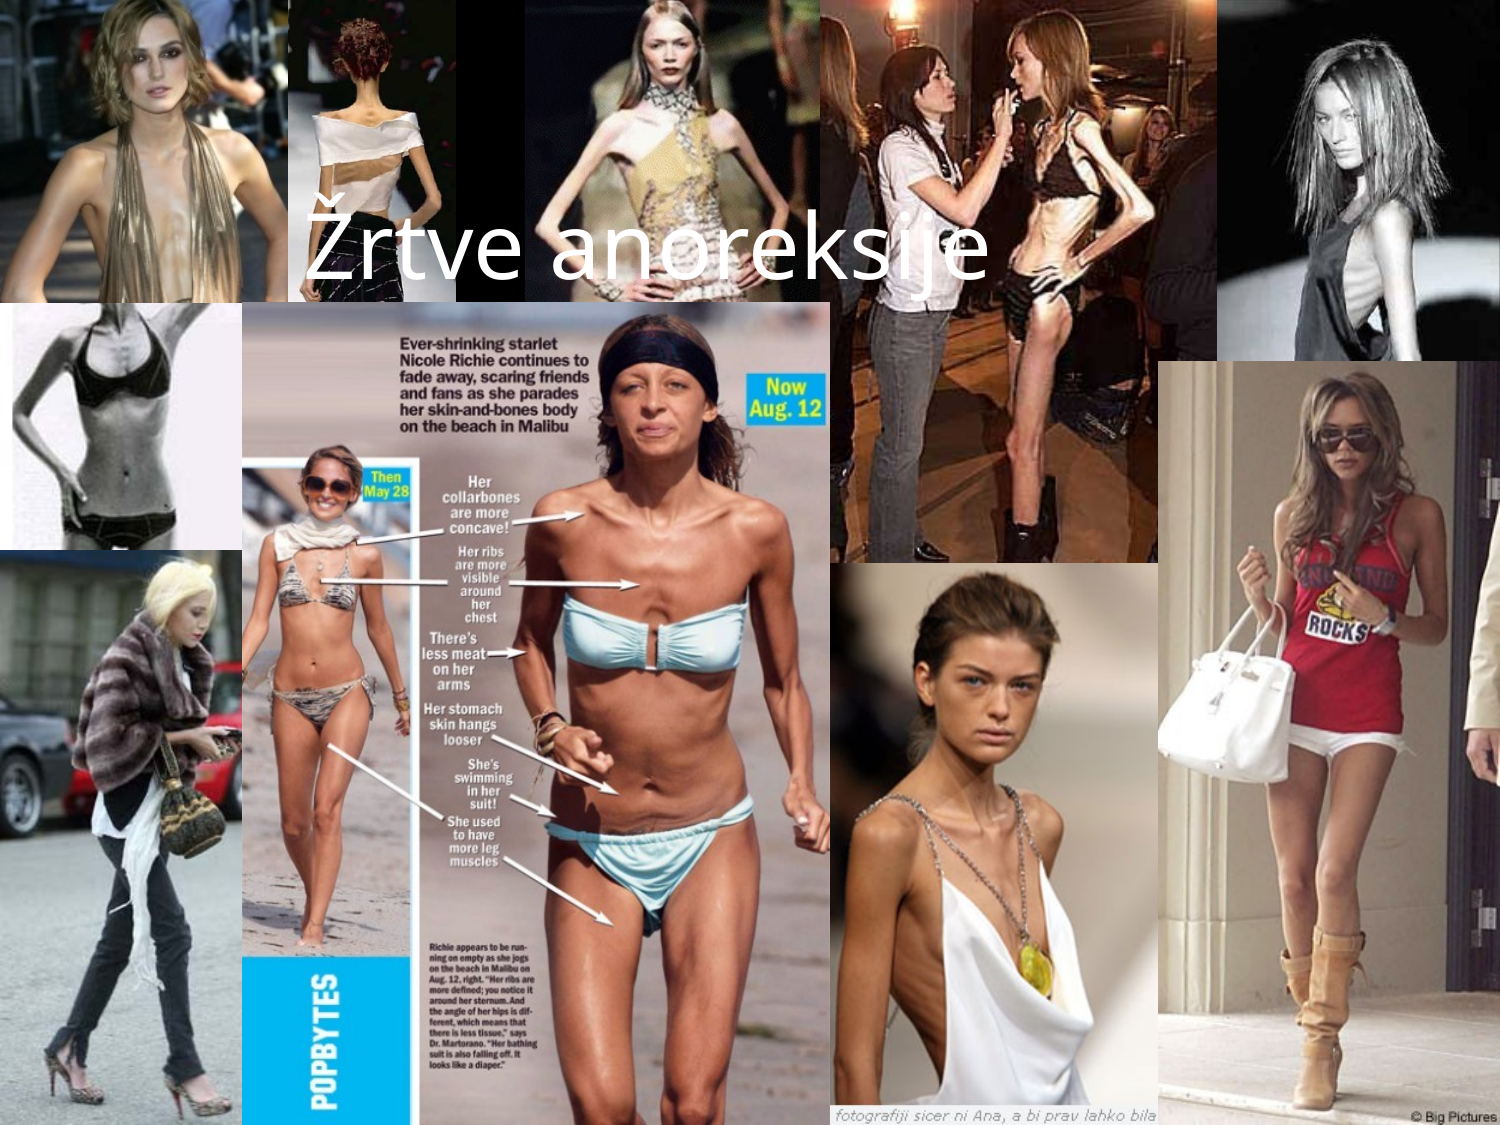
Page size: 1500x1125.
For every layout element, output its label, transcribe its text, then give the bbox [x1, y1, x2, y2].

picture [309, 974, 340, 1111]
title Žrtve anoreksije [288, 148, 1297, 337]
picture [0, 0, 1500, 1125]
